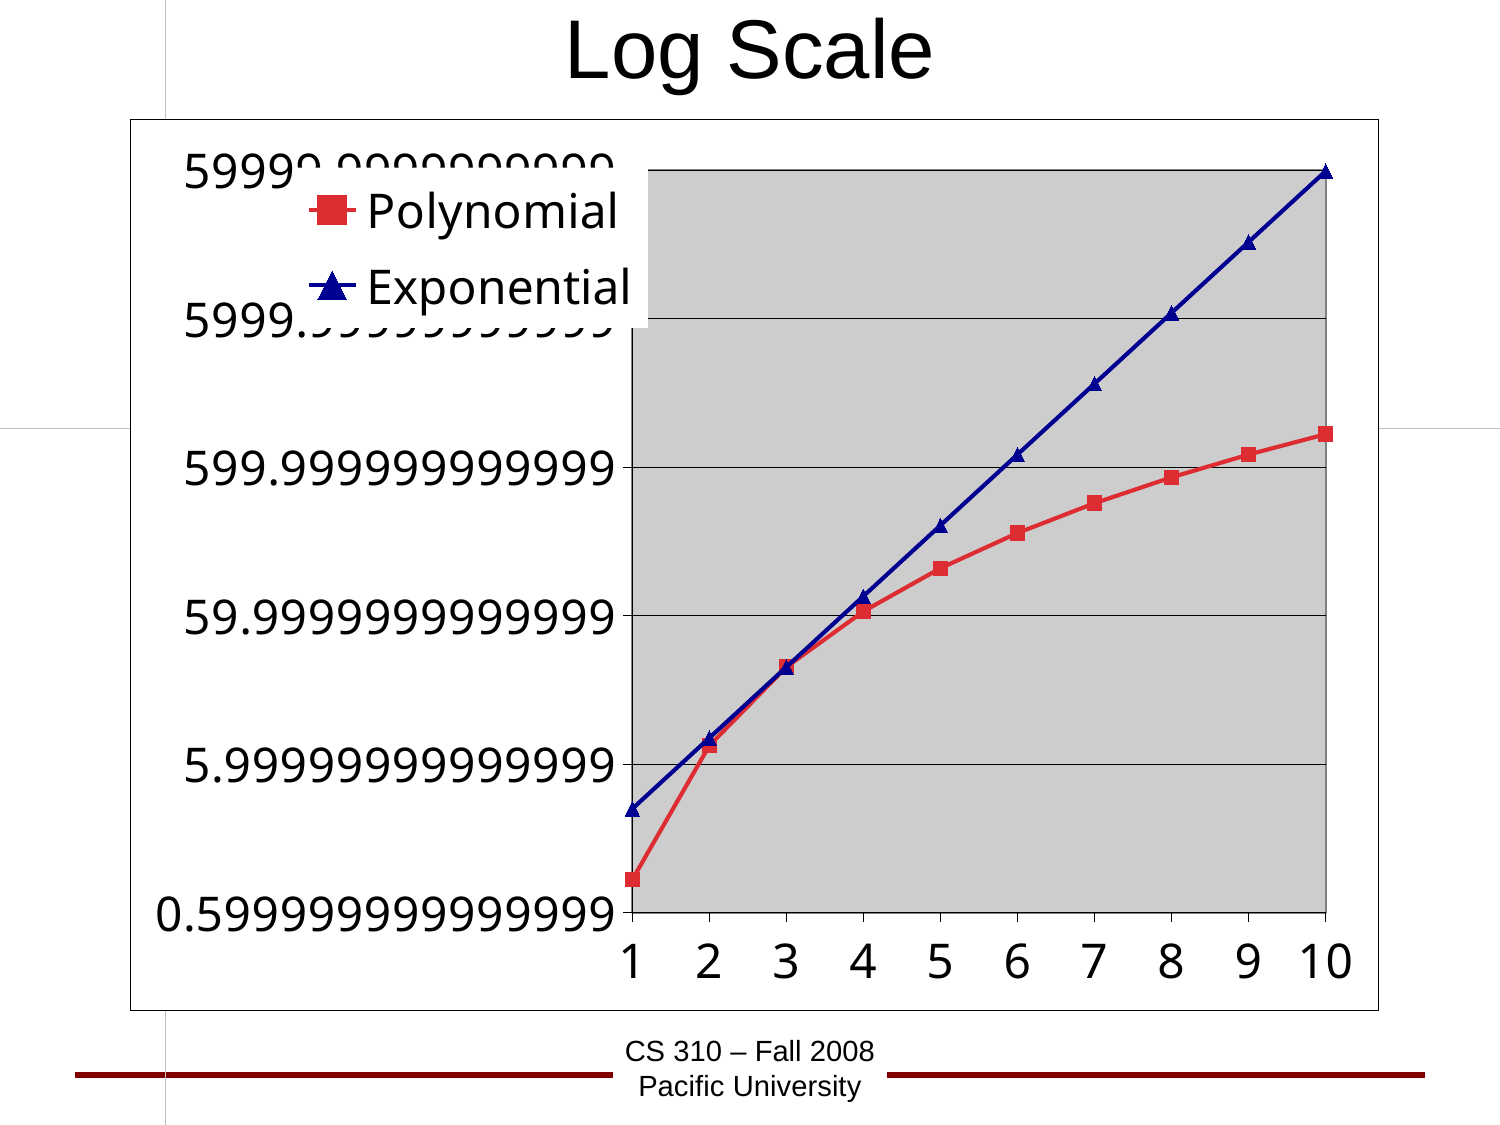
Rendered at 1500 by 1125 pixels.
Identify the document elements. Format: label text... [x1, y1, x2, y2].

chart [130, 119, 1379, 1011]
title Log Scale [112, 0, 1388, 101]
